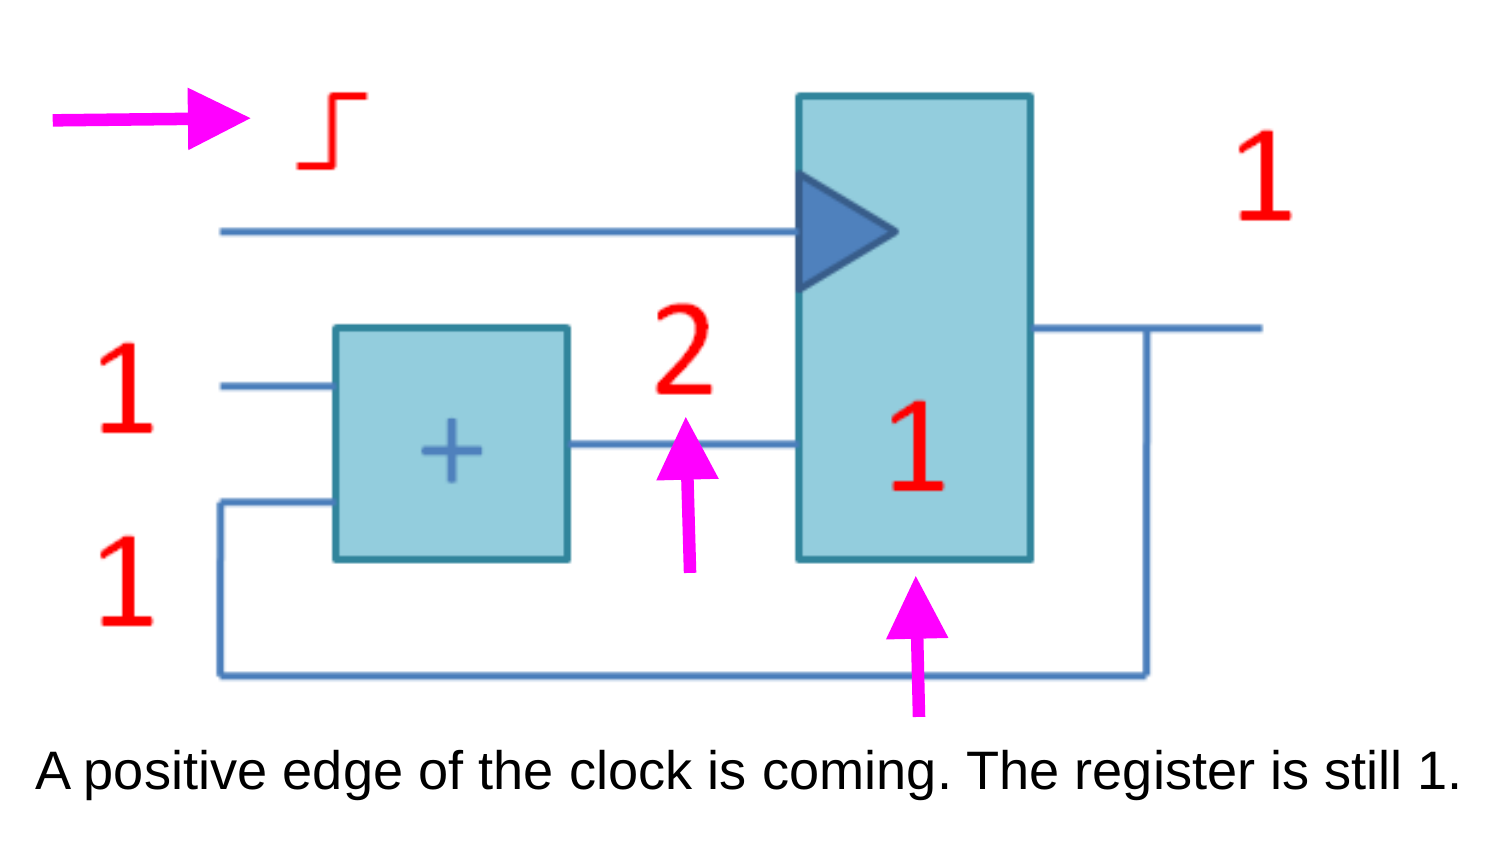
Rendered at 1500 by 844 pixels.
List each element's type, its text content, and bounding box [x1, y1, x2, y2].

picture [0, 0, 1399, 720]
title A positive edge of the clock is coming. The register is still 1. [0, 720, 1500, 844]
